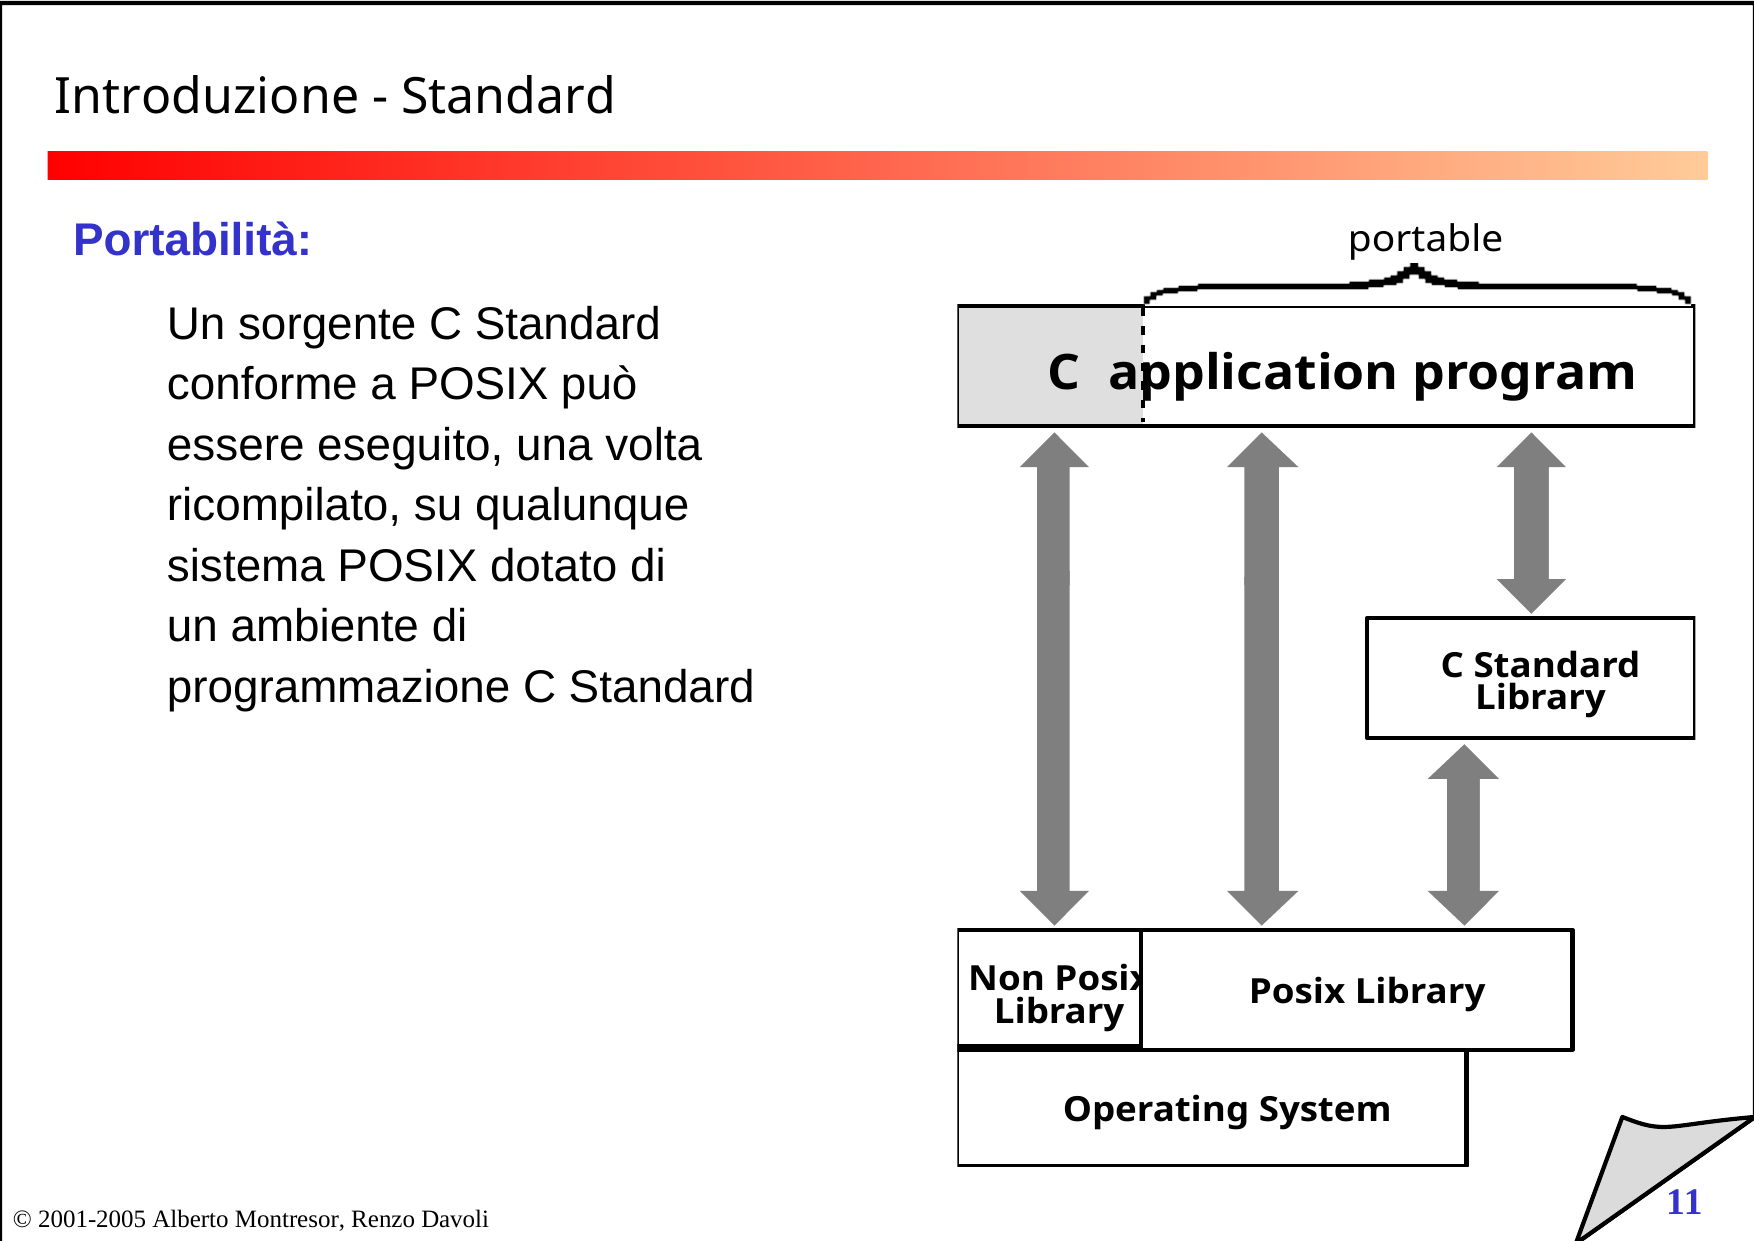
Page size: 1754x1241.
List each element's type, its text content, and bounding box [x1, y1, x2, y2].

list Portabilità: Un sorgente C Standard conforme a POSIX può essere eseguito, una volta ricompilato, su qualunque sistema POSIX dotato di un ambiente di programmazione C Standard [58, 206, 1696, 781]
title Introduzione - Standard [40, 49, 1714, 144]
picture [957, 220, 1696, 1167]
